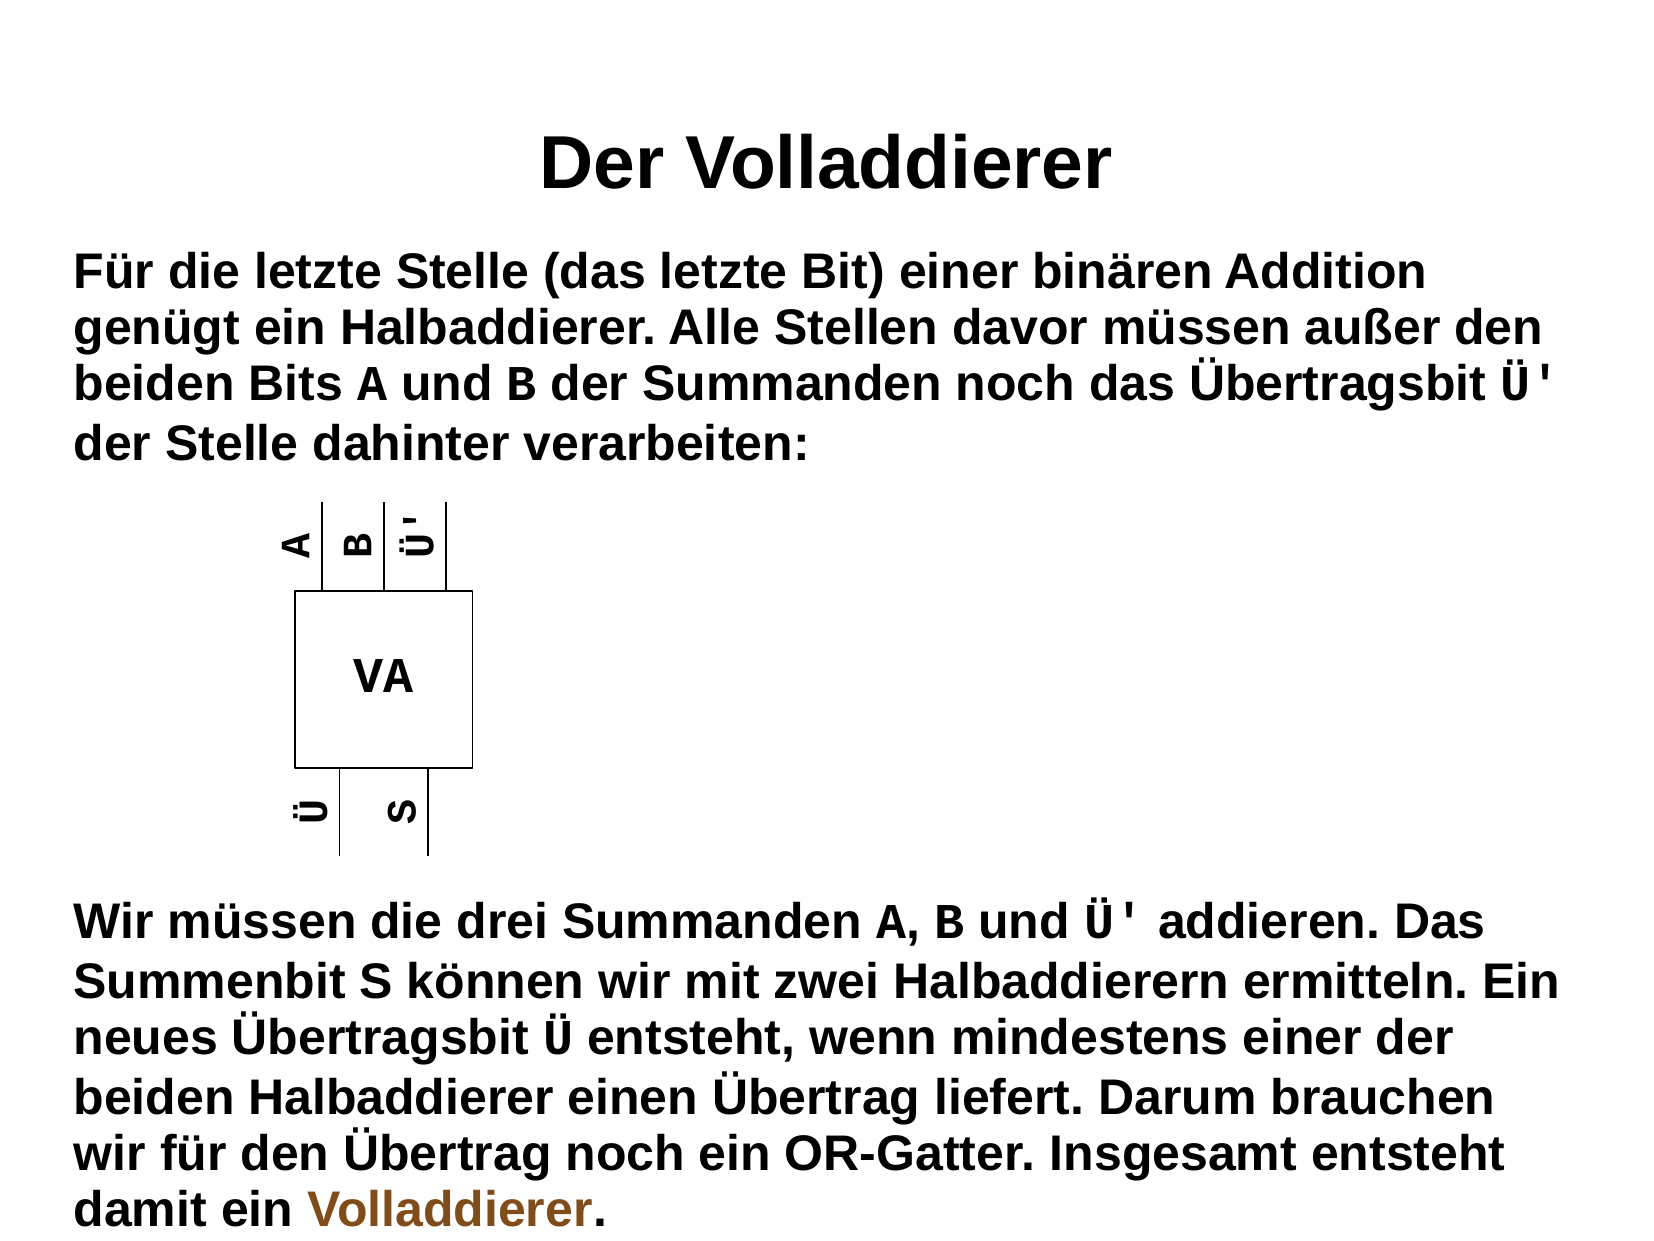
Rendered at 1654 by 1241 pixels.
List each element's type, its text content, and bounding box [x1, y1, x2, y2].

text_box Wir müssen die drei Summanden A, B und Ü' addieren. Das Summenbit S können wir mit zwei Halbaddierern ermitteln. Ein neues Übertragsbit Ü entsteht, wenn mindestens einer der beiden Halbaddierer einen Übertrag liefert. Darum brauchen wir für den Übertrag noch ein OR-Gatter. Insgesamt entsteht damit ein Volladdierer. [59, 885, 1595, 1241]
title Der Volladdierer [88, 78, 1565, 236]
text_box Für die letzte Stelle (das letzte Bit) einer binären Addition genügt ein Halbaddierer. Alle Stellen davor müssen außer den beiden Bits A und B der Summanden noch das Übertragsbit Ü' der Stelle dahinter verarbeiten: [59, 236, 1595, 484]
text_box VA [295, 590, 473, 769]
